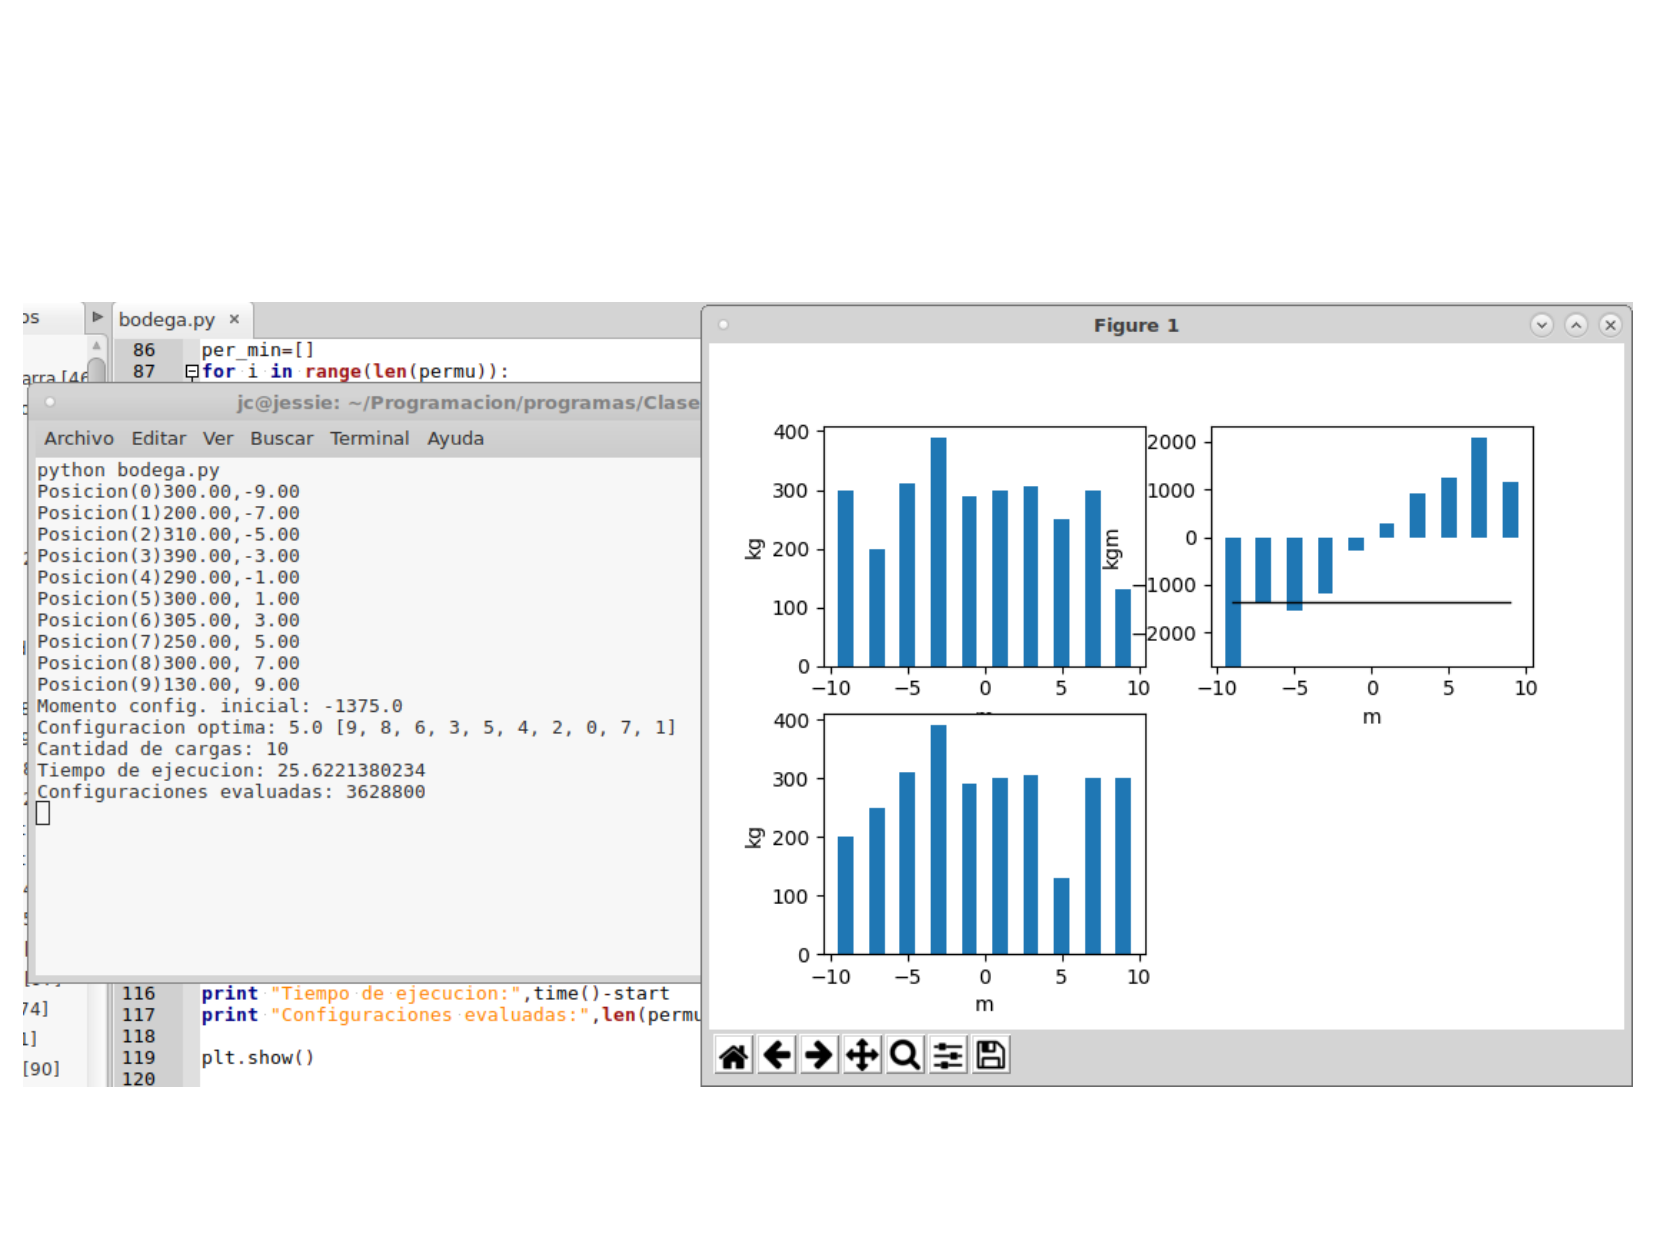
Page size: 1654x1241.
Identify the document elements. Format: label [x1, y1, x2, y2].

picture [23, 302, 1633, 1087]
